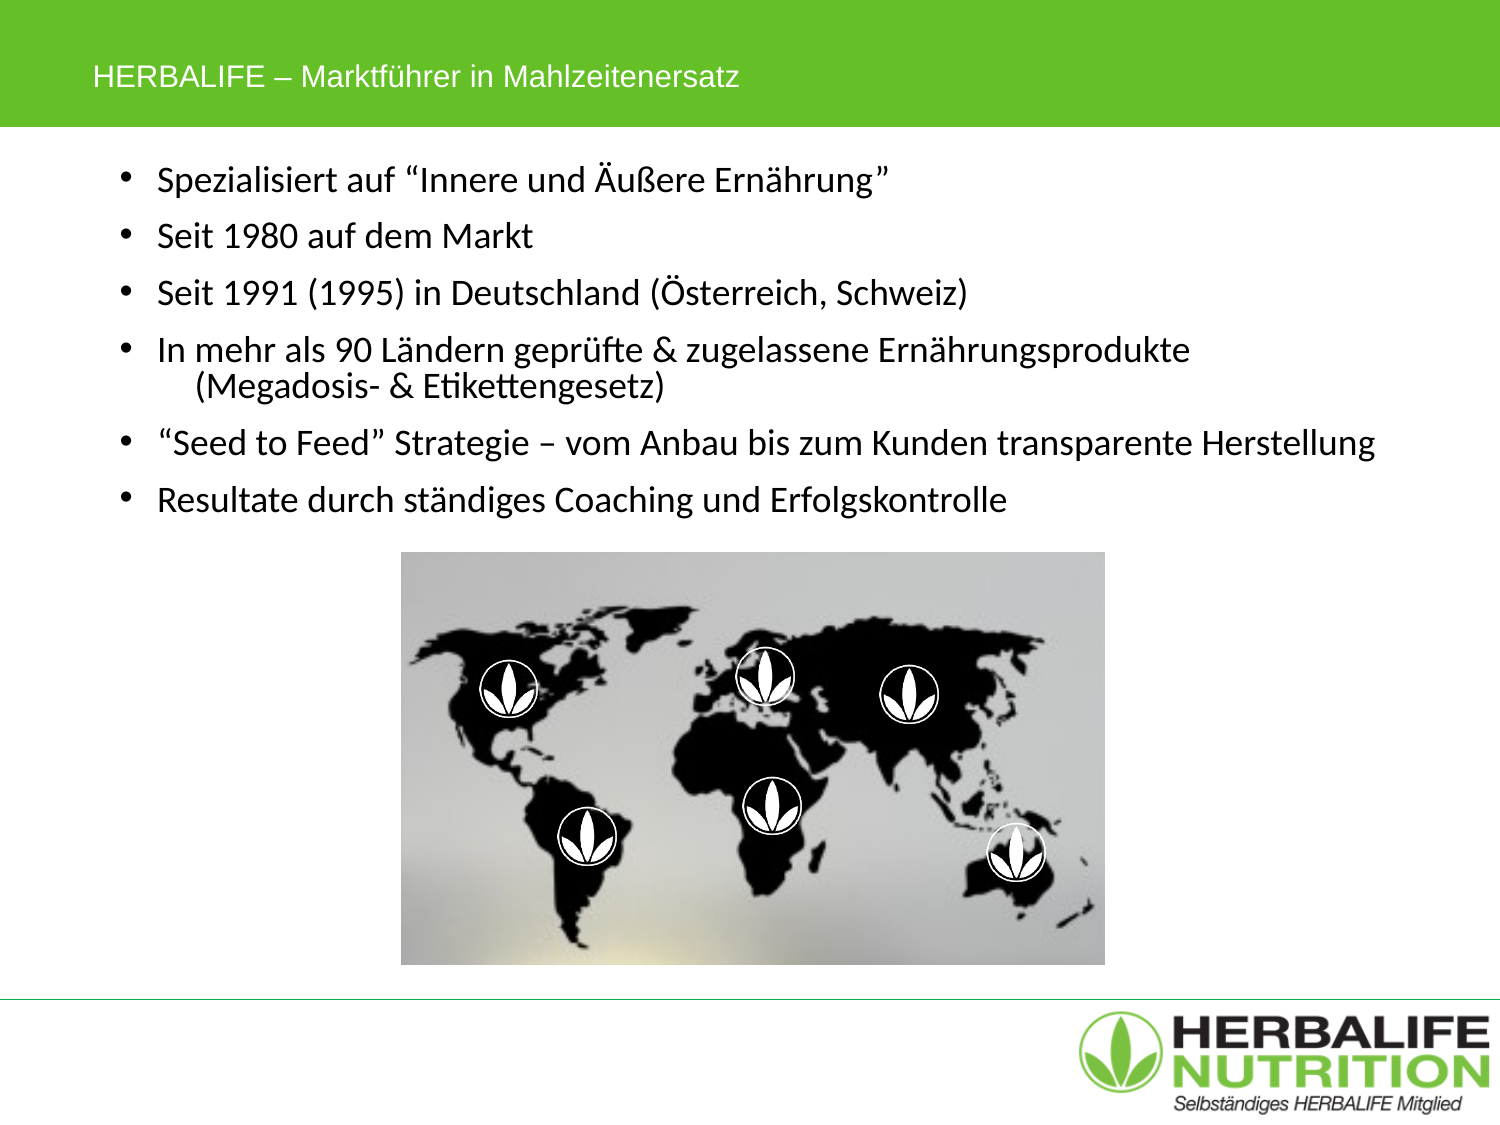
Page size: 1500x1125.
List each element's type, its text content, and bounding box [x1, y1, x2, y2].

text_box Spezialisiert auf “Innere und Äußere Ernährung” Seit 1980 auf dem Markt Seit 1991 (1995) in Deutschland (Österreich, Schweiz) In mehr als 90 Ländern geprüfte & zugelassene Ernährungsprodukte (Megadosis- & Etikettengesetz) “Seed to Feed” Strategie – vom Anbau bis zum Kunden transparente Herstellung Resultate durch ständiges Coaching und Erfolgskontrolle [104, 155, 1440, 558]
title HERBALIFE – Marktführer in Mahlzeitenersatz [77, 51, 1372, 142]
picture [401, 552, 1105, 965]
